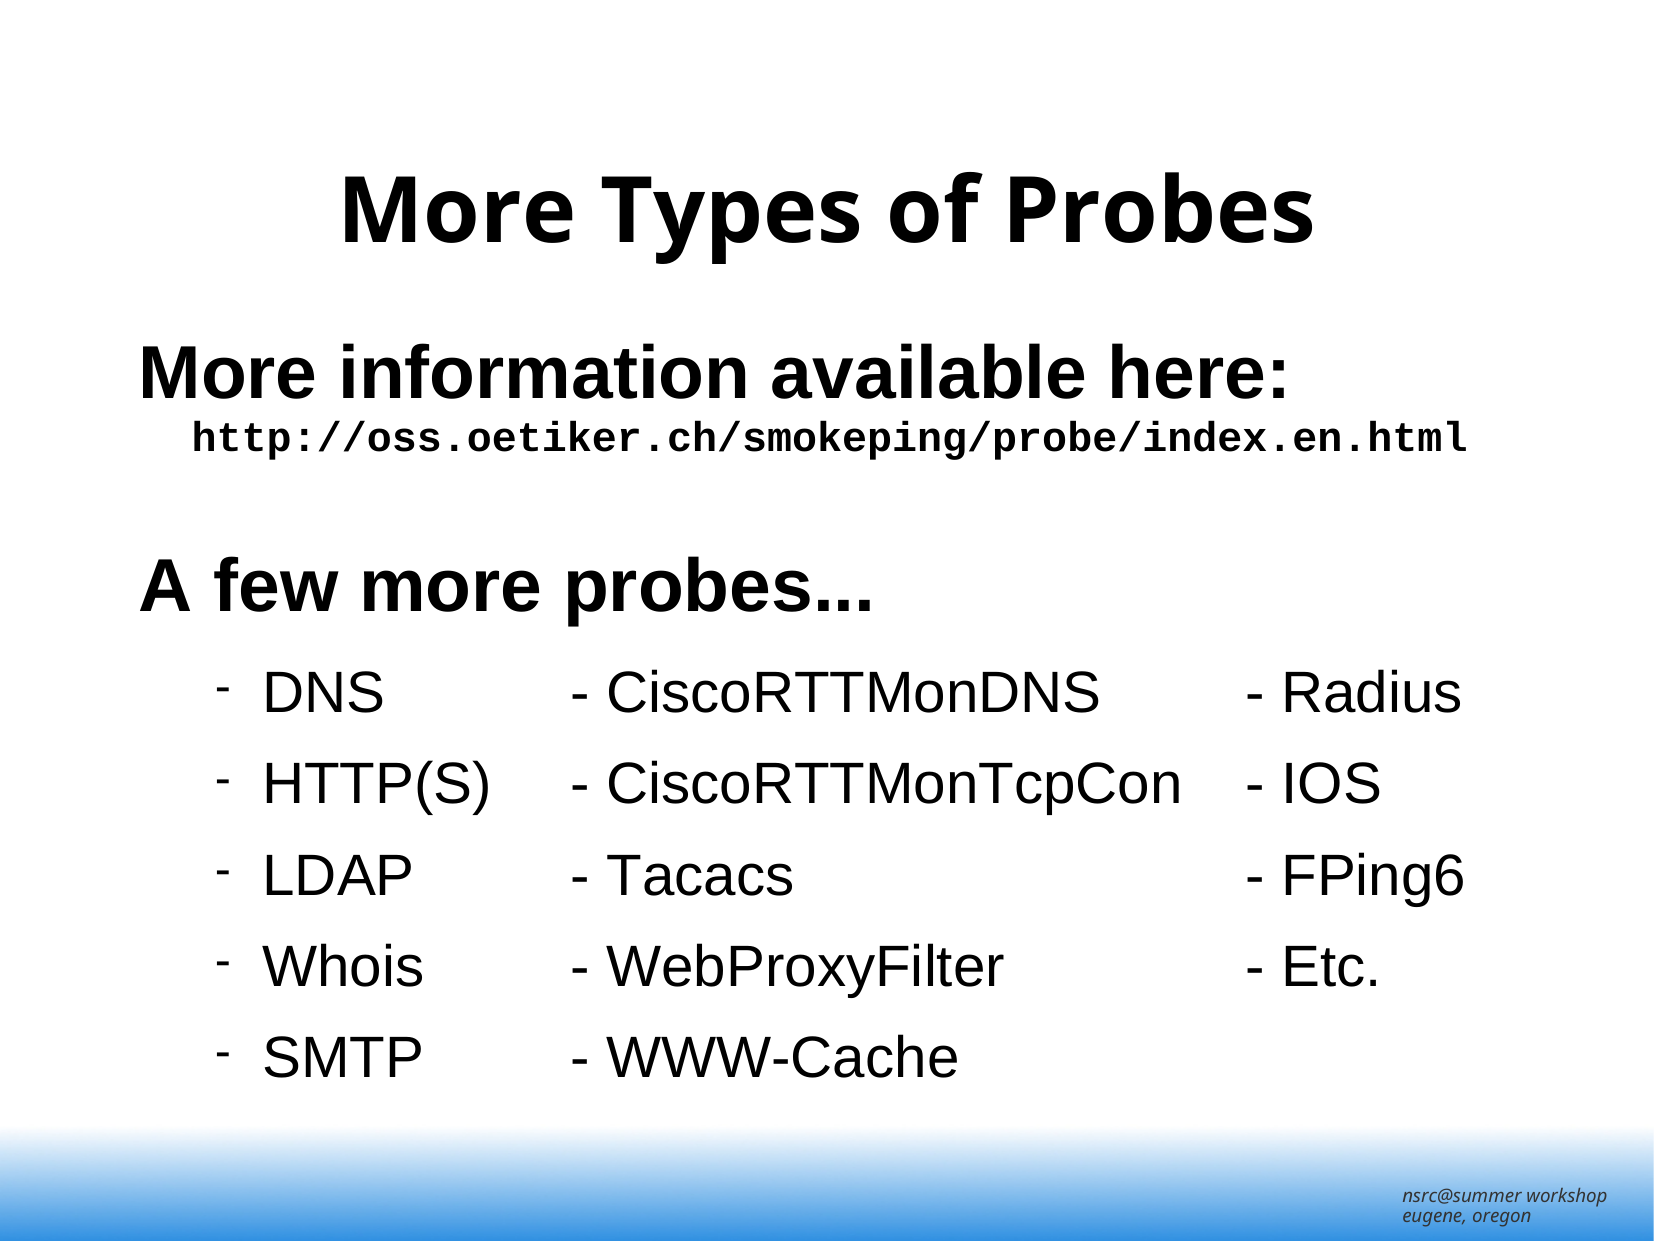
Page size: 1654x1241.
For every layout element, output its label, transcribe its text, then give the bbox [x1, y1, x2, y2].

list More information available here: http://oss.oetiker.ch/smokeping/probe/index.en.html A few more probes... DNS - CiscoRTTMonDNS - Radius HTTP(S) - CiscoRTTMonTcpCon - IOS LDAP - Tacacs - FPing6 Whois - WebProxyFilter - Etc. SMTP - WWW-Cache [121, 327, 1593, 1136]
picture [0, 1124, 1654, 1241]
title More Types of Probes [121, 102, 1534, 311]
